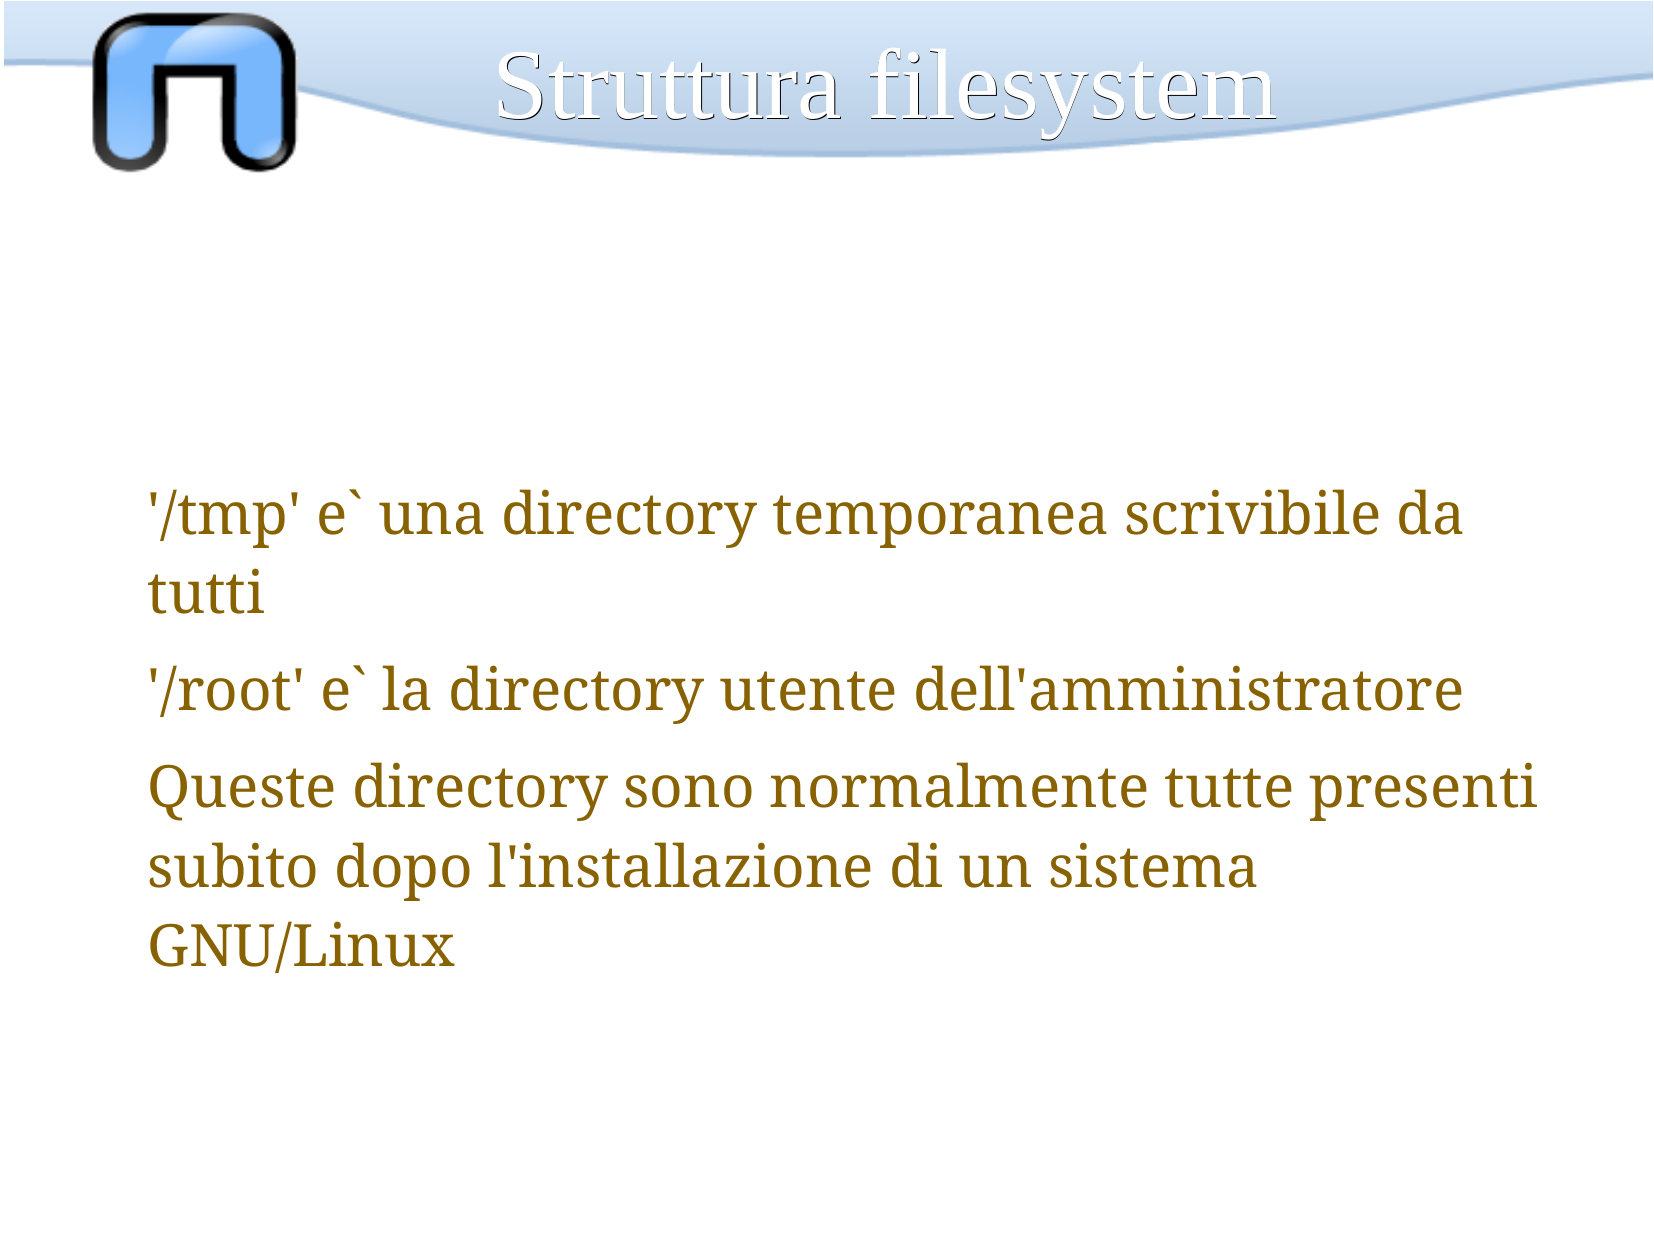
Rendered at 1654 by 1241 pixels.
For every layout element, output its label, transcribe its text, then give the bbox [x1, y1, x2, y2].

text_box Struttura filesystem [472, 29, 1300, 266]
picture [0, 0, 1654, 1241]
list '/tmp' e` una directory temporanea scrivibile da tutti '/root' e` la directory utente dell'amministratore Queste directory sono normalmente tutte presenti subito dopo l'installazione di un sistema GNU/Linux [147, 472, 1565, 1241]
